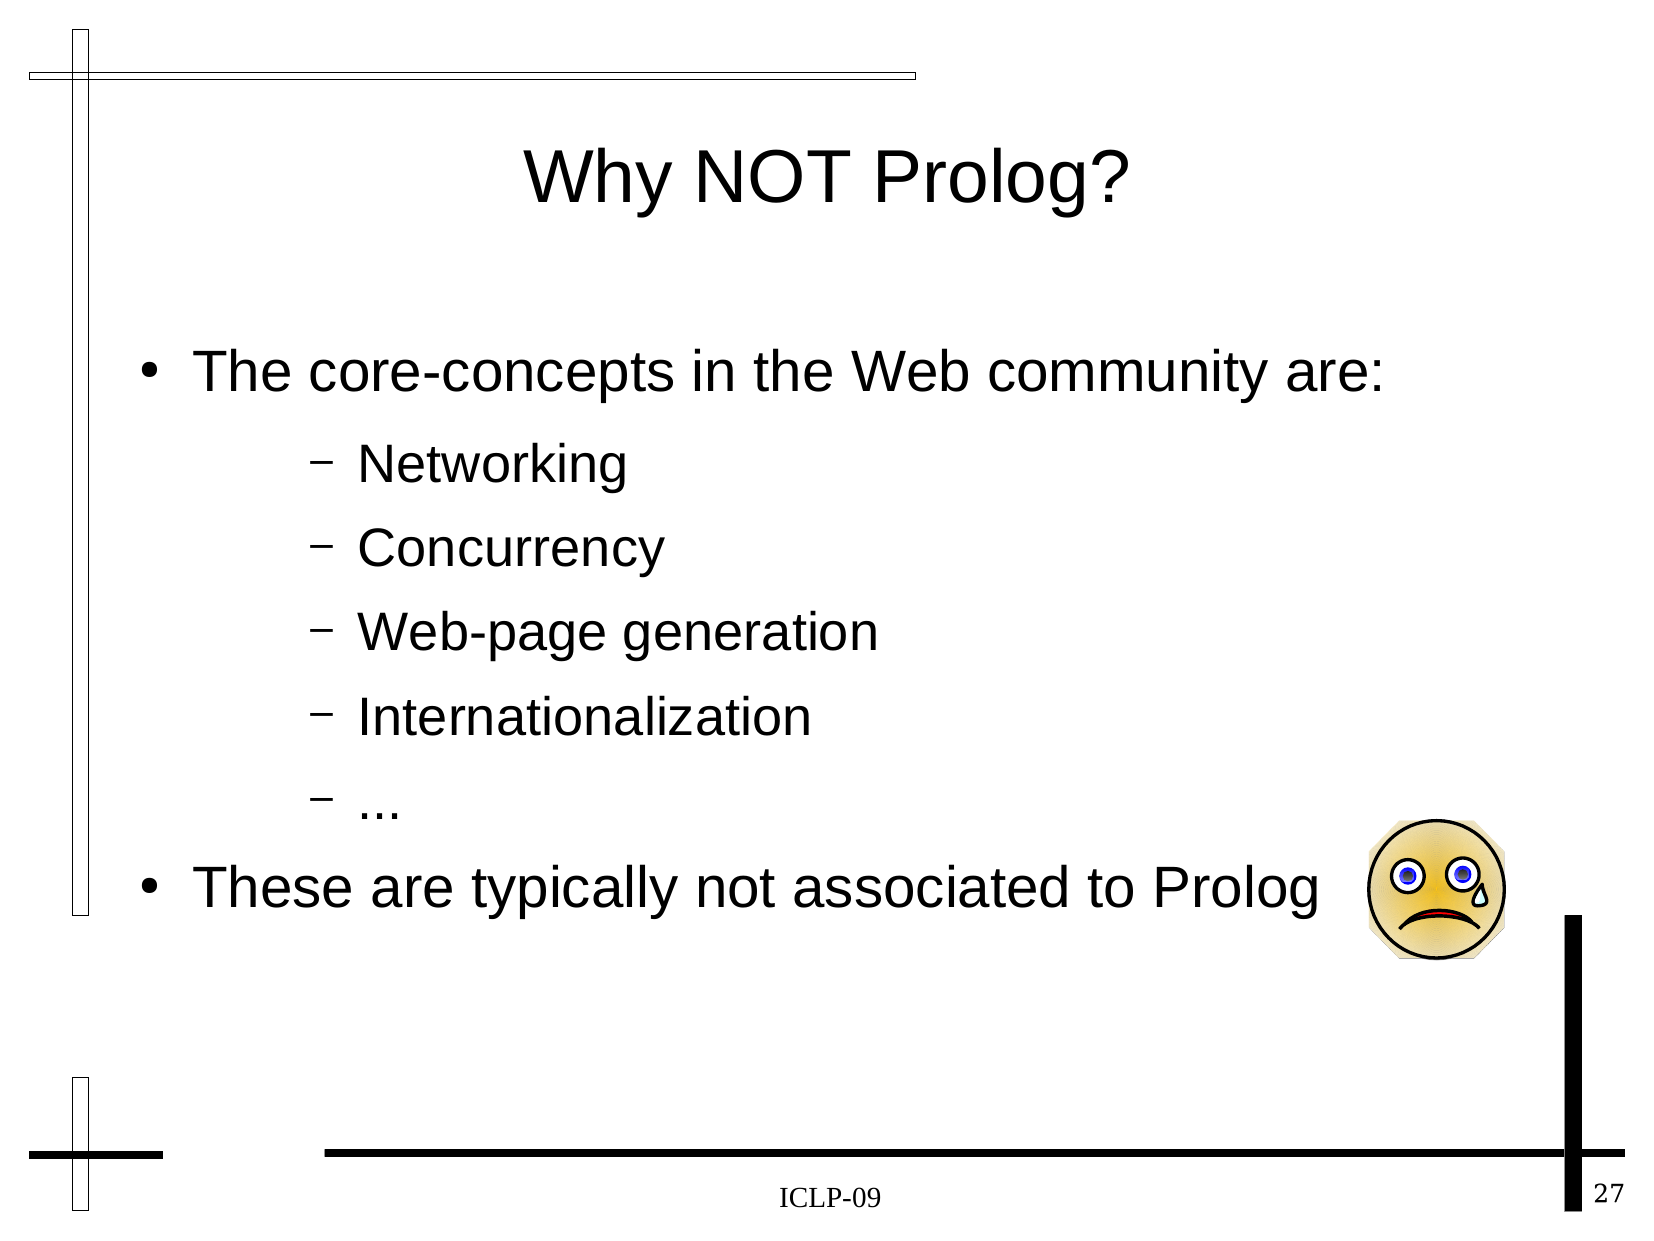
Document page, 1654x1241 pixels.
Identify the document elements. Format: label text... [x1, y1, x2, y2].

title Why NOT Prolog? [121, 88, 1534, 266]
picture [1330, 797, 1506, 965]
list The core-concepts in the Web community are: Networking Concurrency Web-page generation Internationalization ... These are typically not associated to Prolog [121, 338, 1534, 1127]
